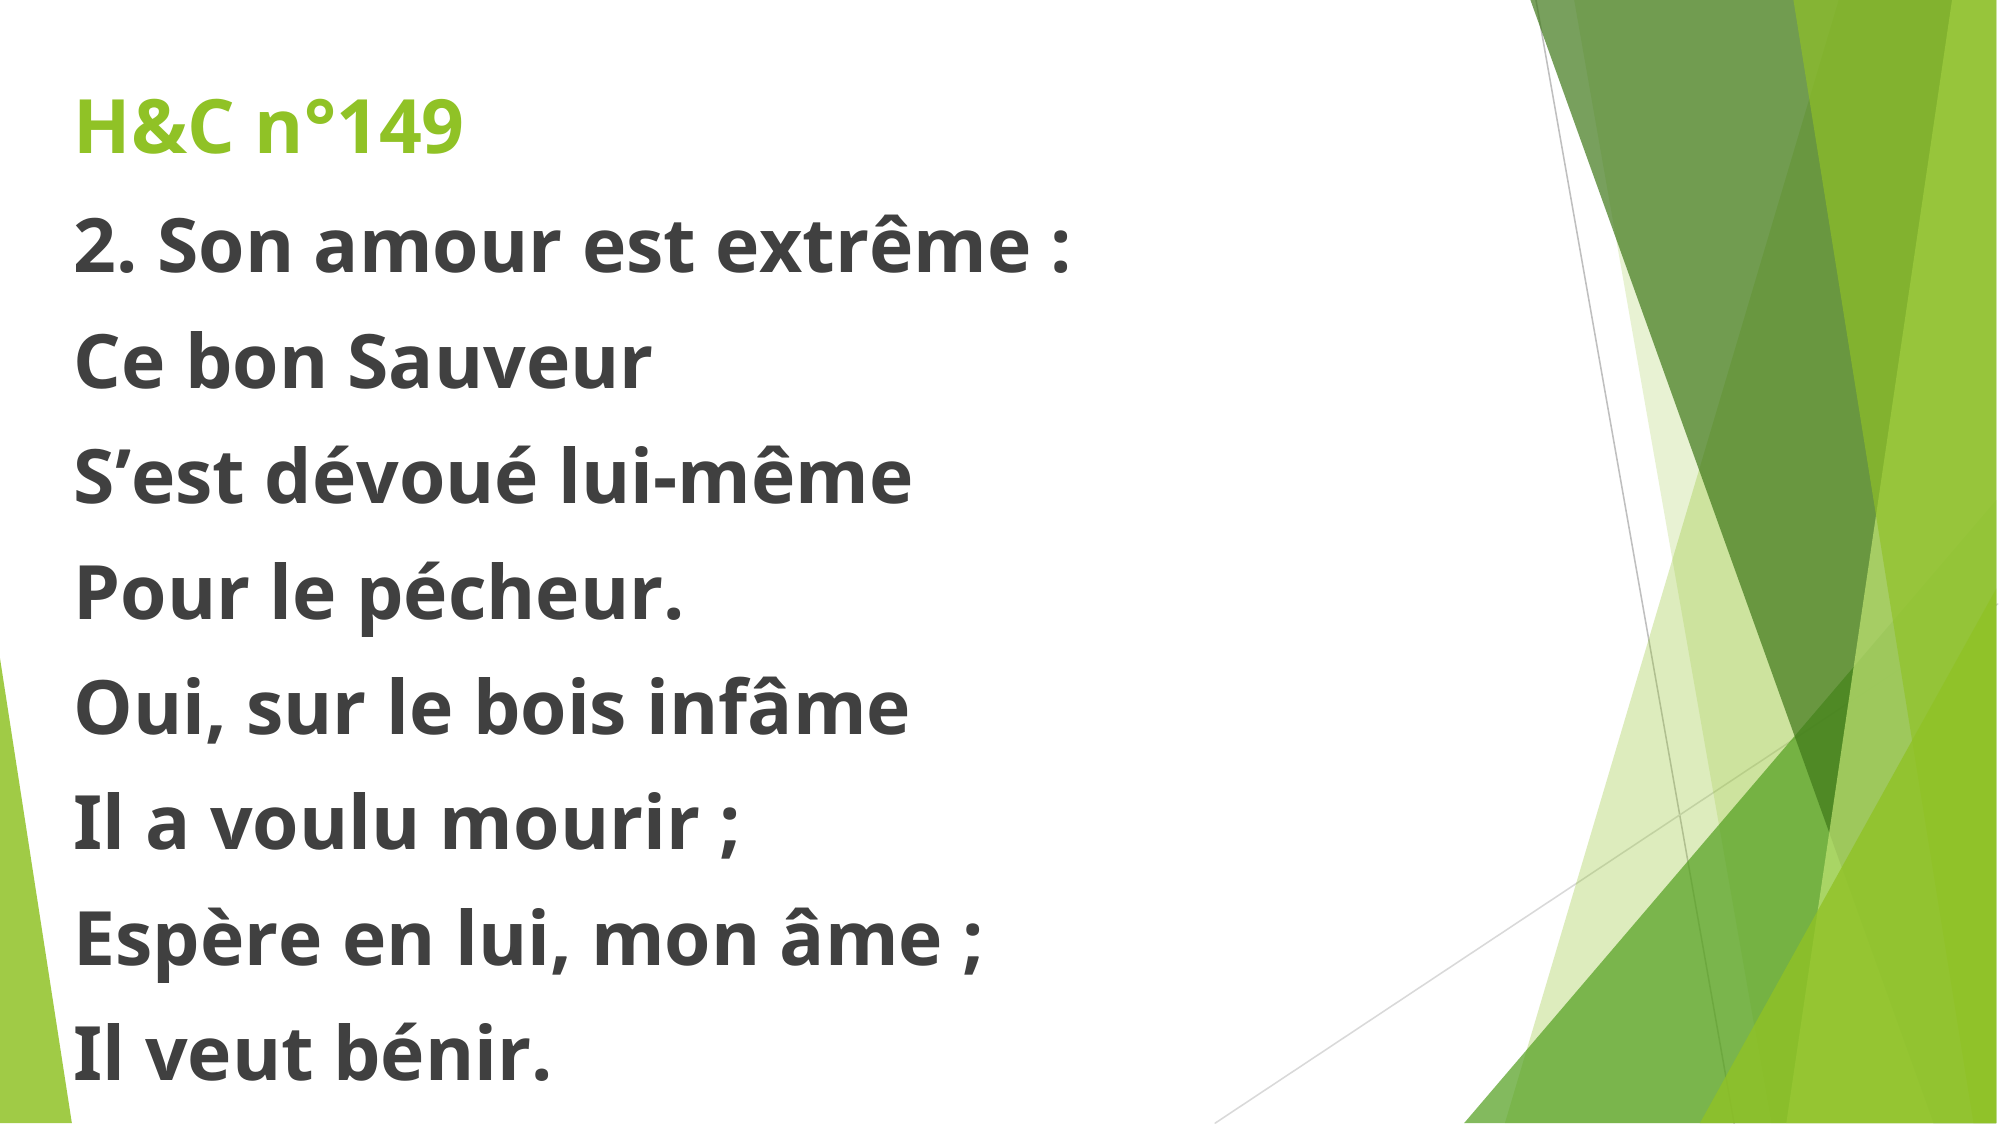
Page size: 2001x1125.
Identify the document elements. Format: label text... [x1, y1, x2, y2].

text_box H&C n°149 [59, 70, 1522, 177]
text_box 2. Son amour est extrême : Ce bon Sauveur S’est dévoué lui-même Pour le pécheur. Oui, sur le bois infâme Il a voulu mourir ; Espère en lui, mon âme ; Il veut bénir. [58, 177, 2001, 1037]
